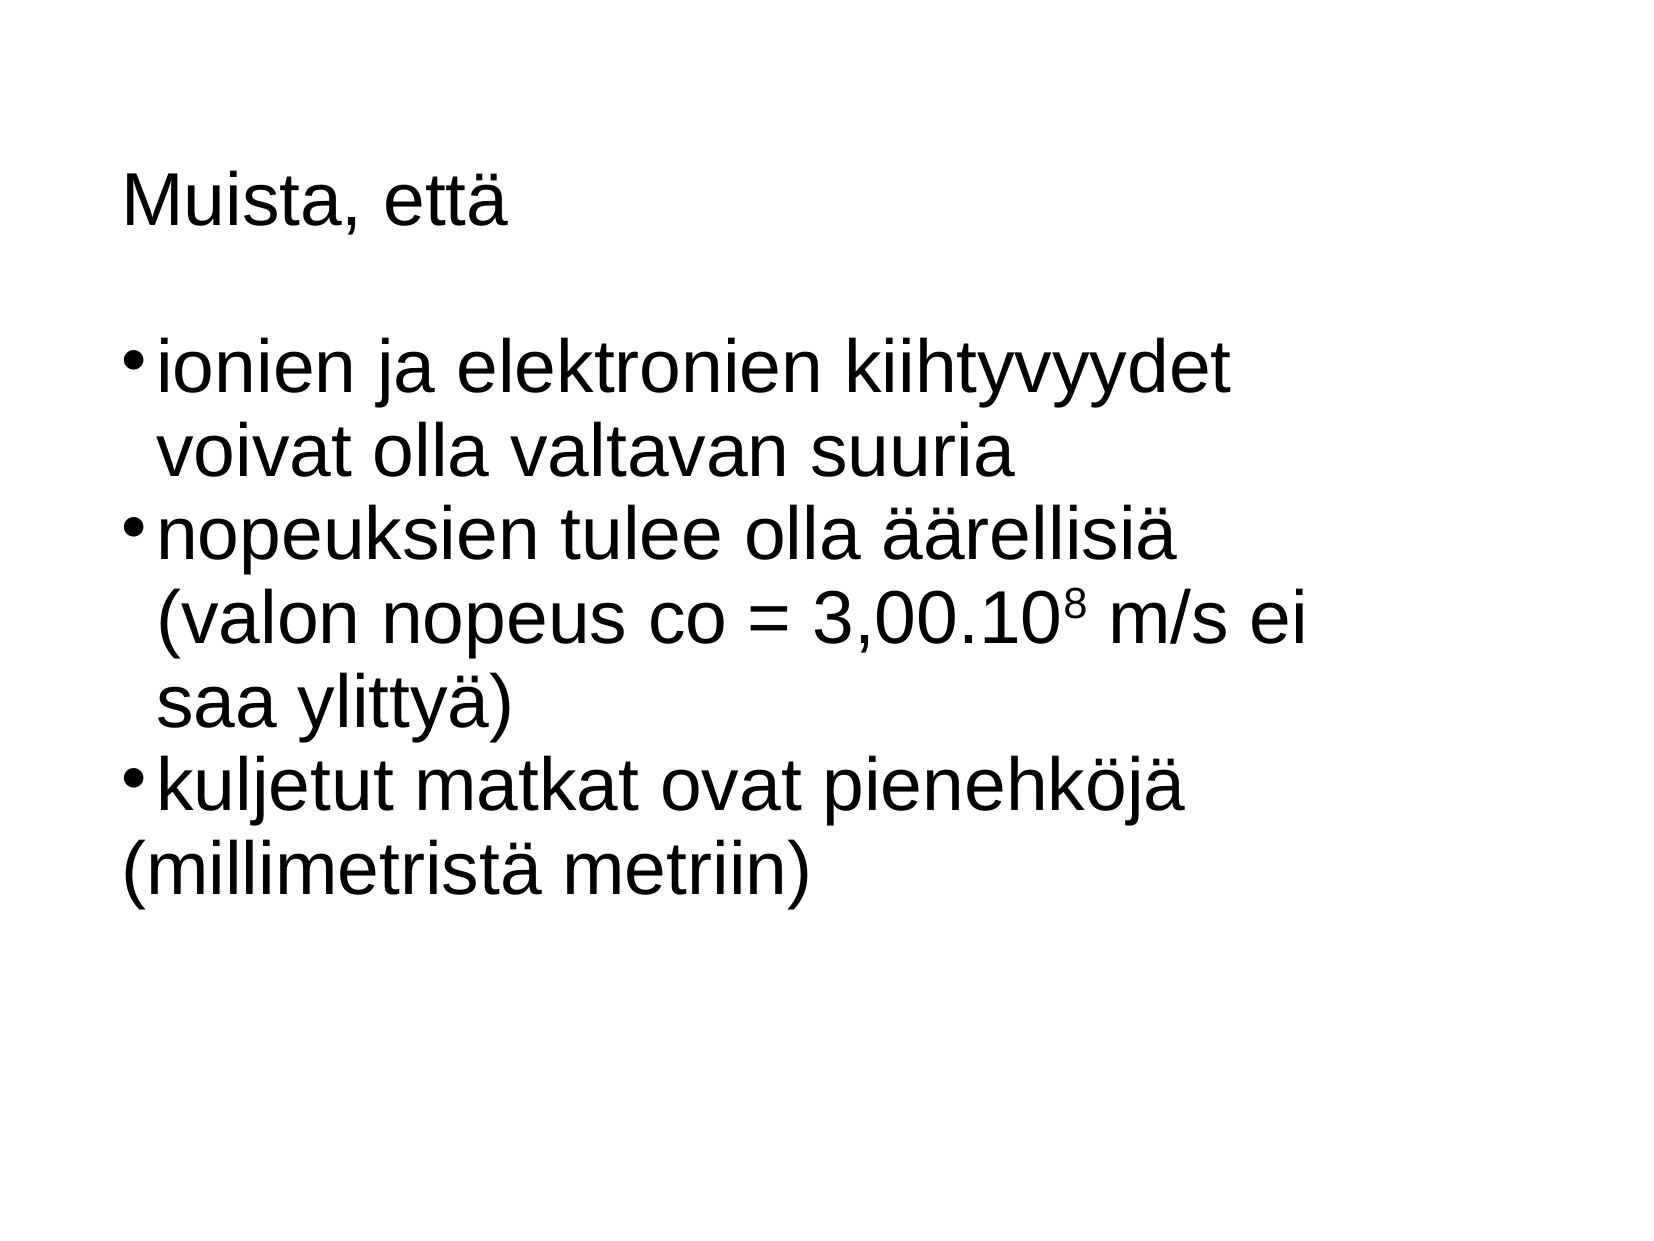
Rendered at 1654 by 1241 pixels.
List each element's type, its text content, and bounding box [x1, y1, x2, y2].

text_box Muista, että ionien ja elektronien kiihtyvyydet voivat olla valtavan suuria nopeuksien tulee olla äärellisiä (valon nopeus co = 3,00.108 m/s ei saa ylittyä) kuljetut matkat ovat pienehköjä (millimetristä metriin) [106, 150, 1438, 926]
